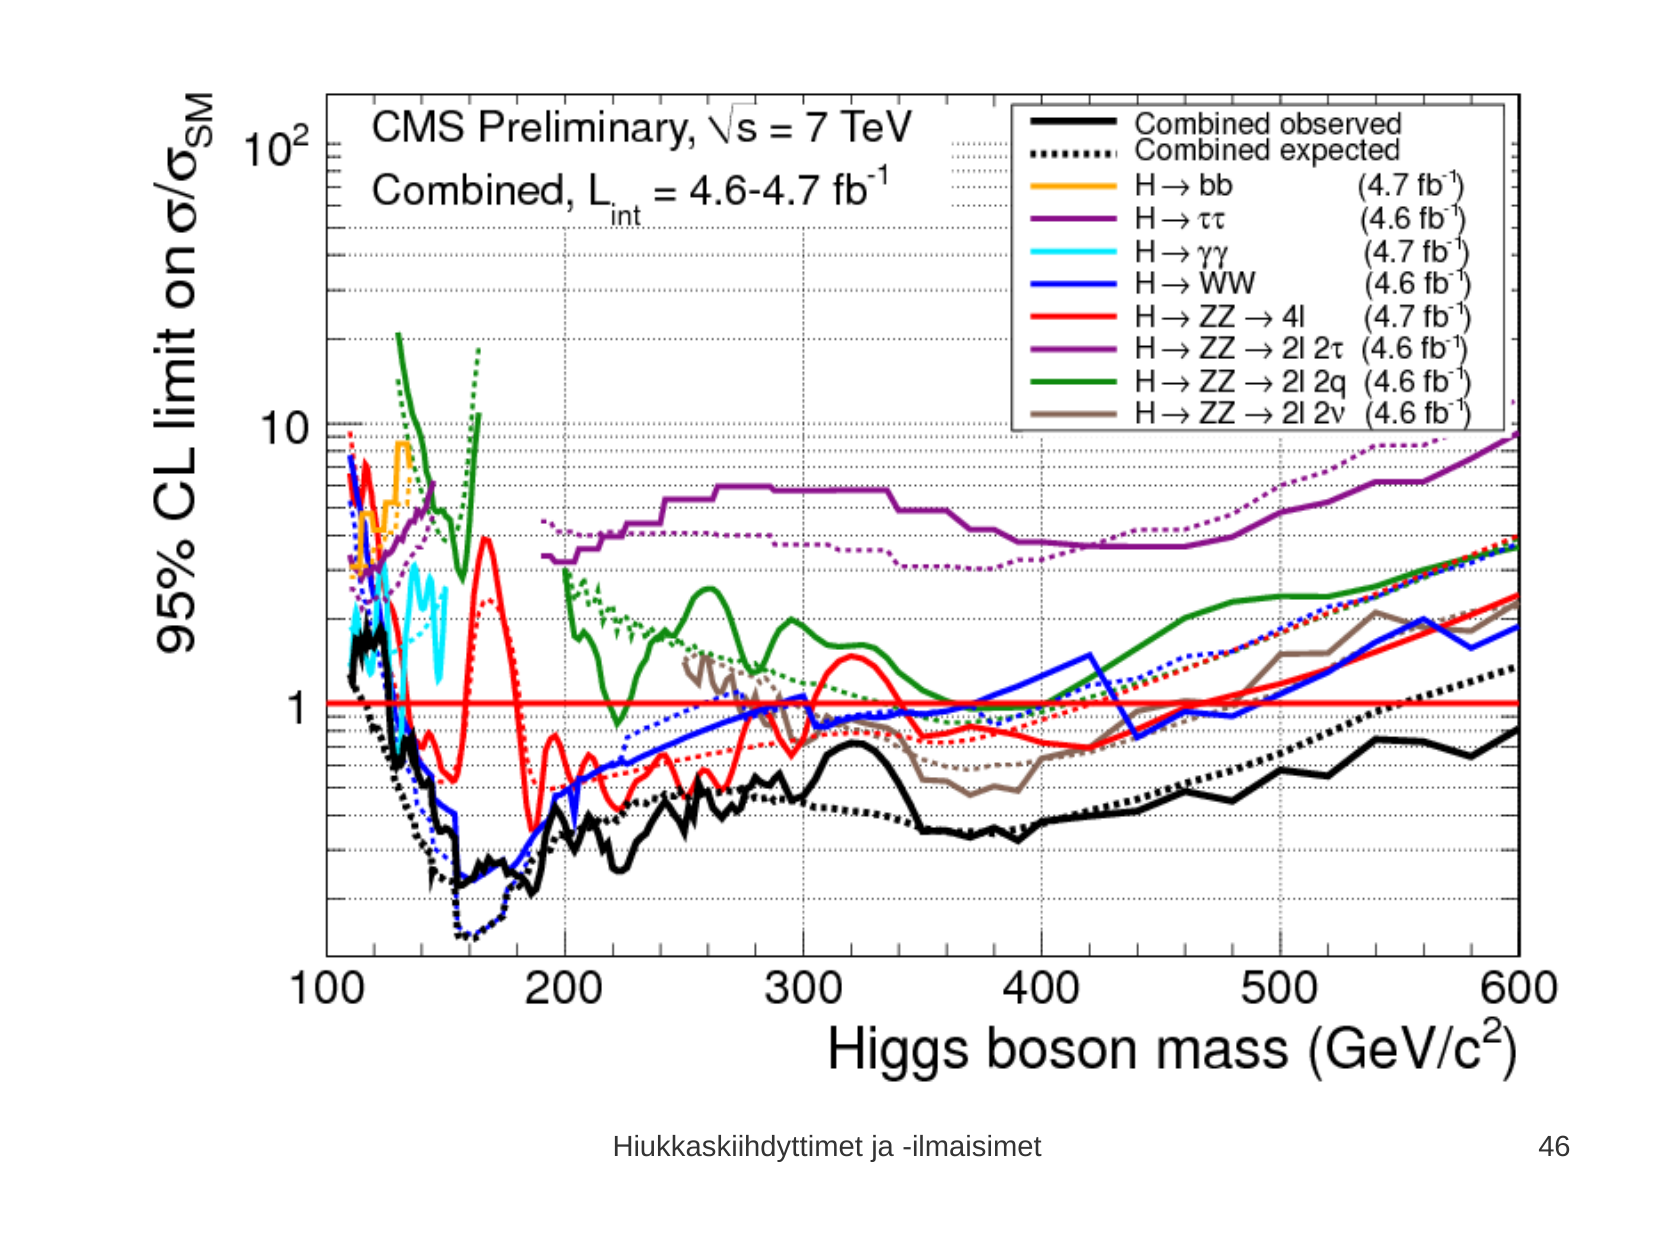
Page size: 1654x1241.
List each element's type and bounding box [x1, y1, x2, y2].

picture [88, 42, 1580, 1093]
